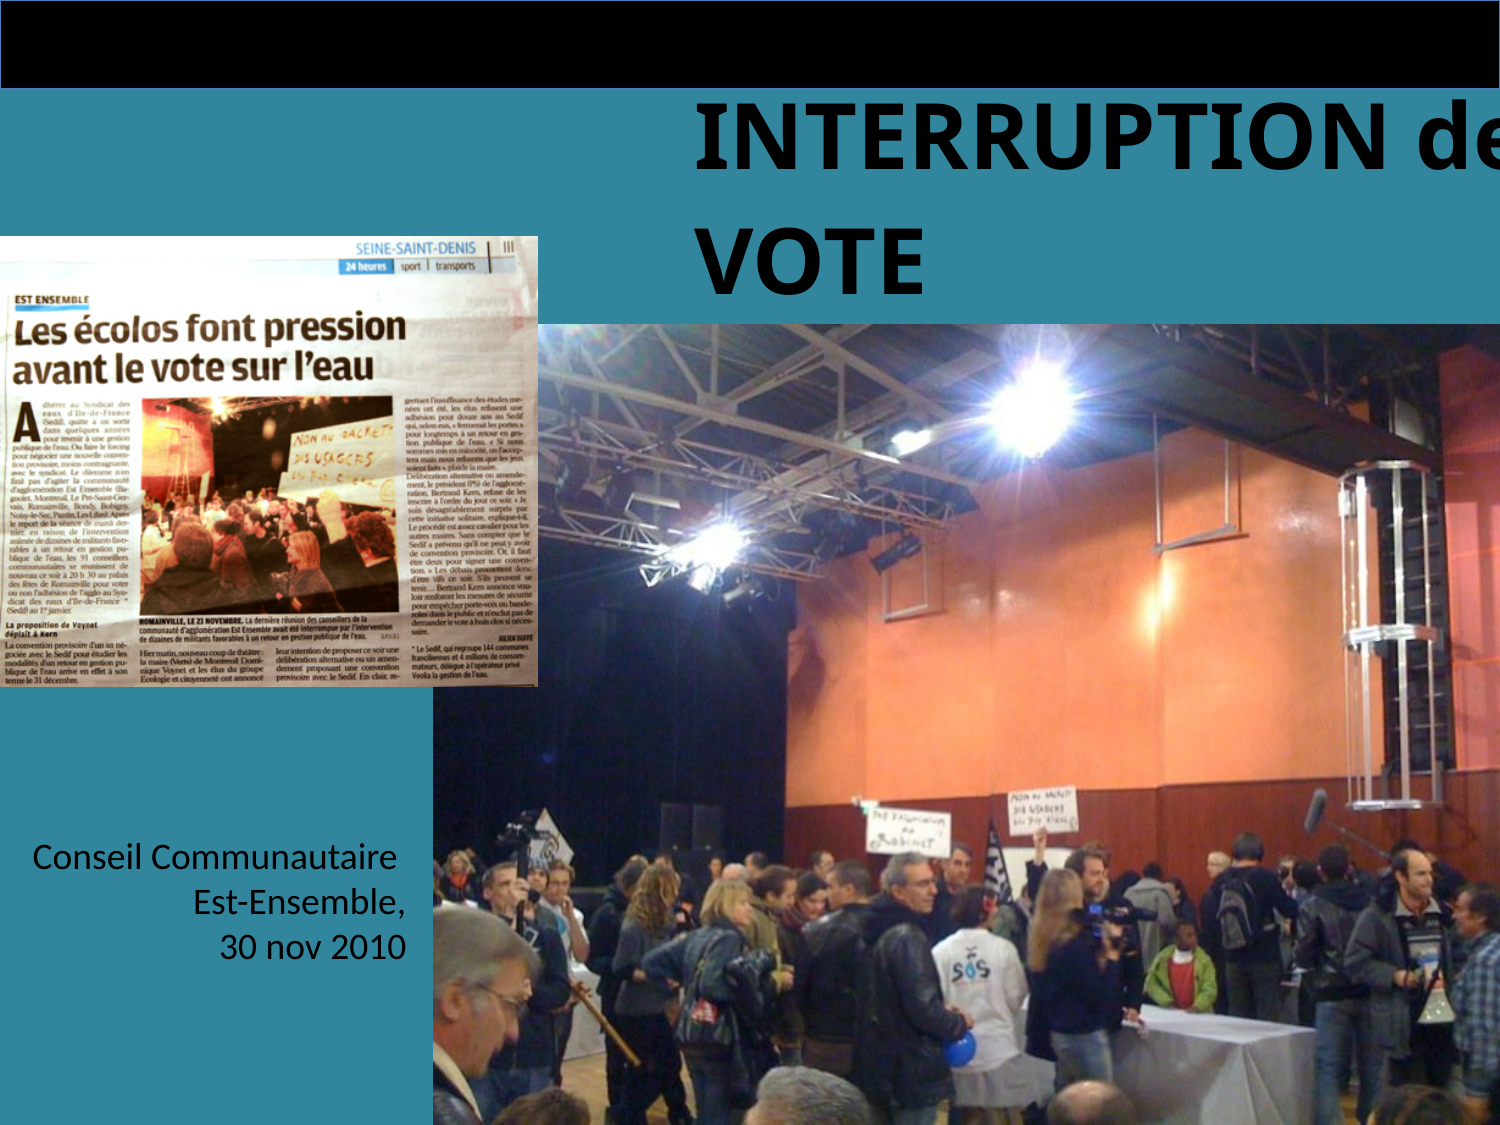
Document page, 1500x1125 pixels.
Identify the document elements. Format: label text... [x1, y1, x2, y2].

picture [0, 236, 1500, 1125]
text_box INTERRUPTION de VOTE [679, 89, 1500, 321]
text_box [0, 0, 1500, 89]
text_box Conseil Communautaire Est-Ensemble, 30 nov 2010 [0, 816, 422, 1020]
